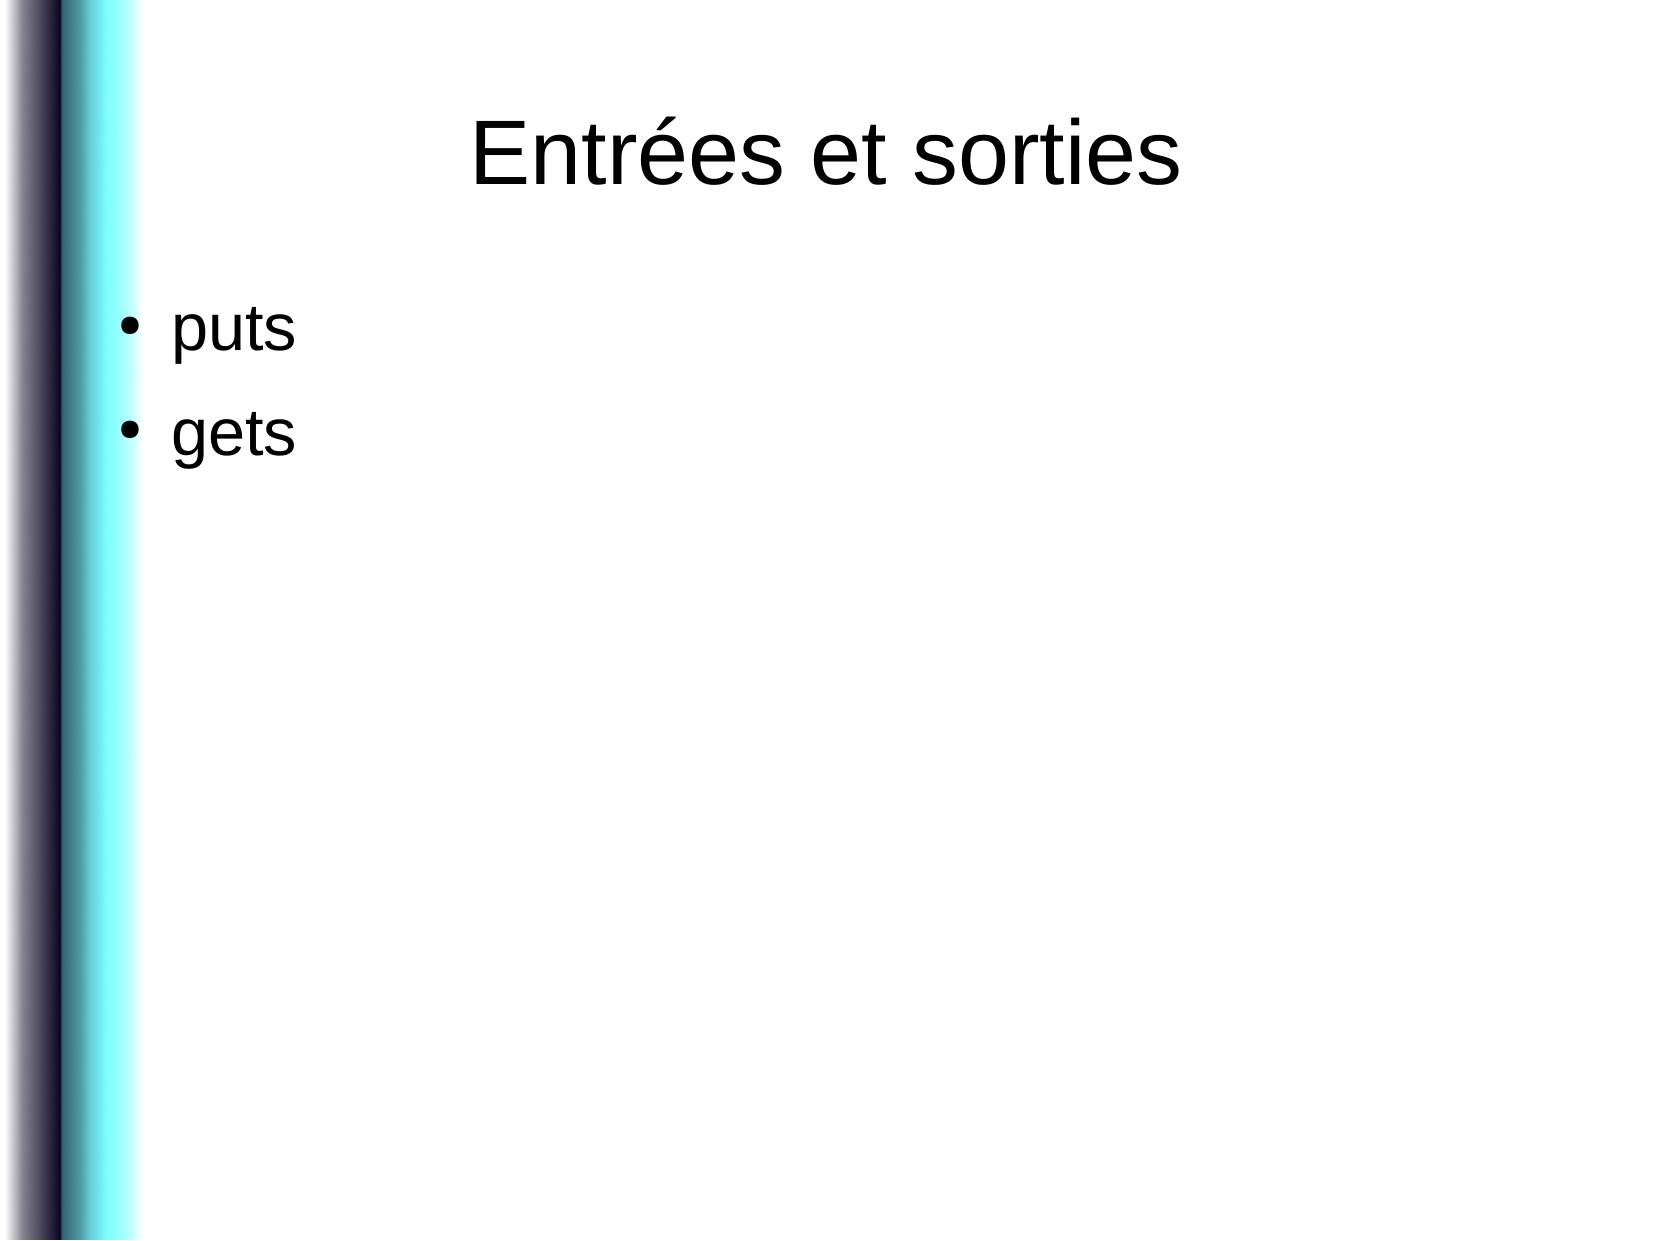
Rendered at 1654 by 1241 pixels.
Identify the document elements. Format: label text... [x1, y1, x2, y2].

list puts gets [82, 290, 1571, 1109]
picture [0, 0, 1654, 1240]
title Entrées et sorties [82, 49, 1571, 257]
